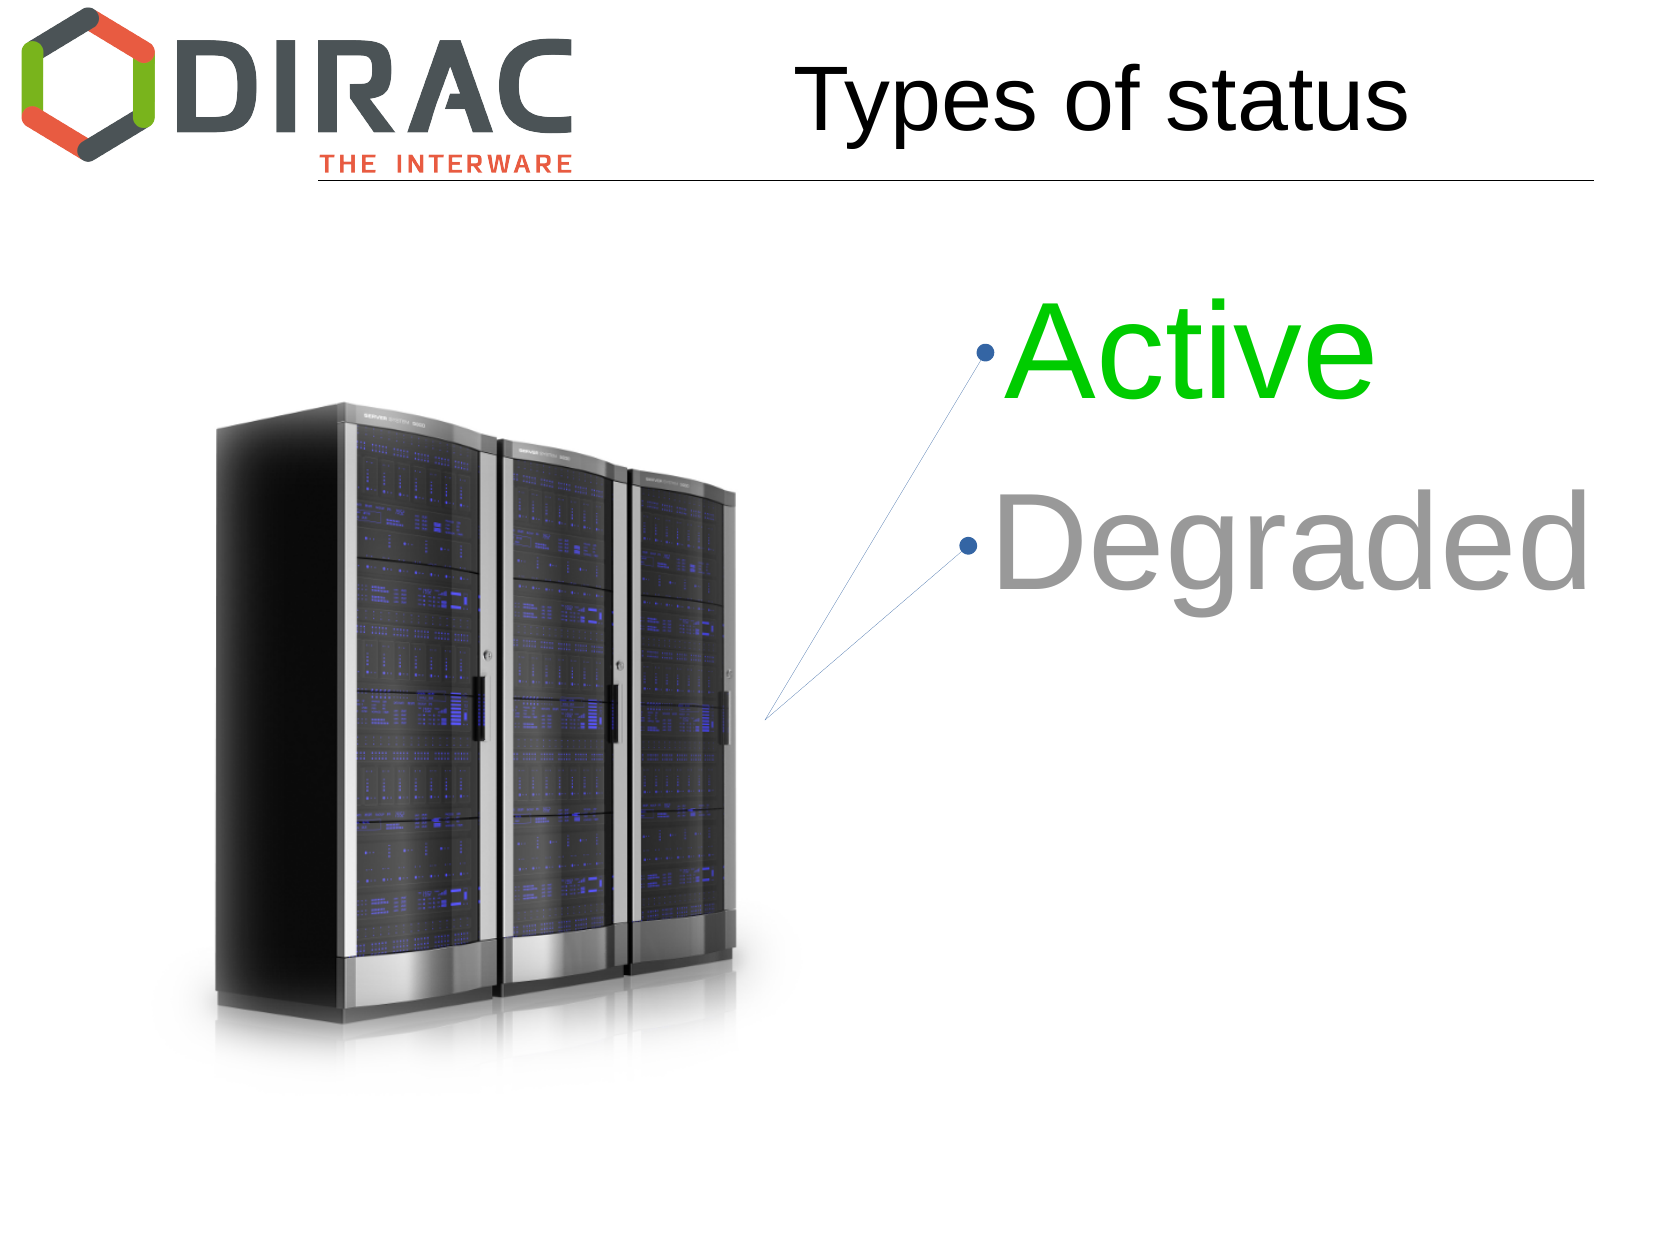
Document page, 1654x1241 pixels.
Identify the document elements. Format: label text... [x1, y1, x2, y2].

picture [4, 0, 589, 181]
picture [769, 621, 826, 715]
title Types of status [615, 32, 1591, 166]
text_box Degraded [975, 457, 1609, 781]
picture [133, 361, 826, 1111]
text_box Active [990, 266, 1471, 436]
